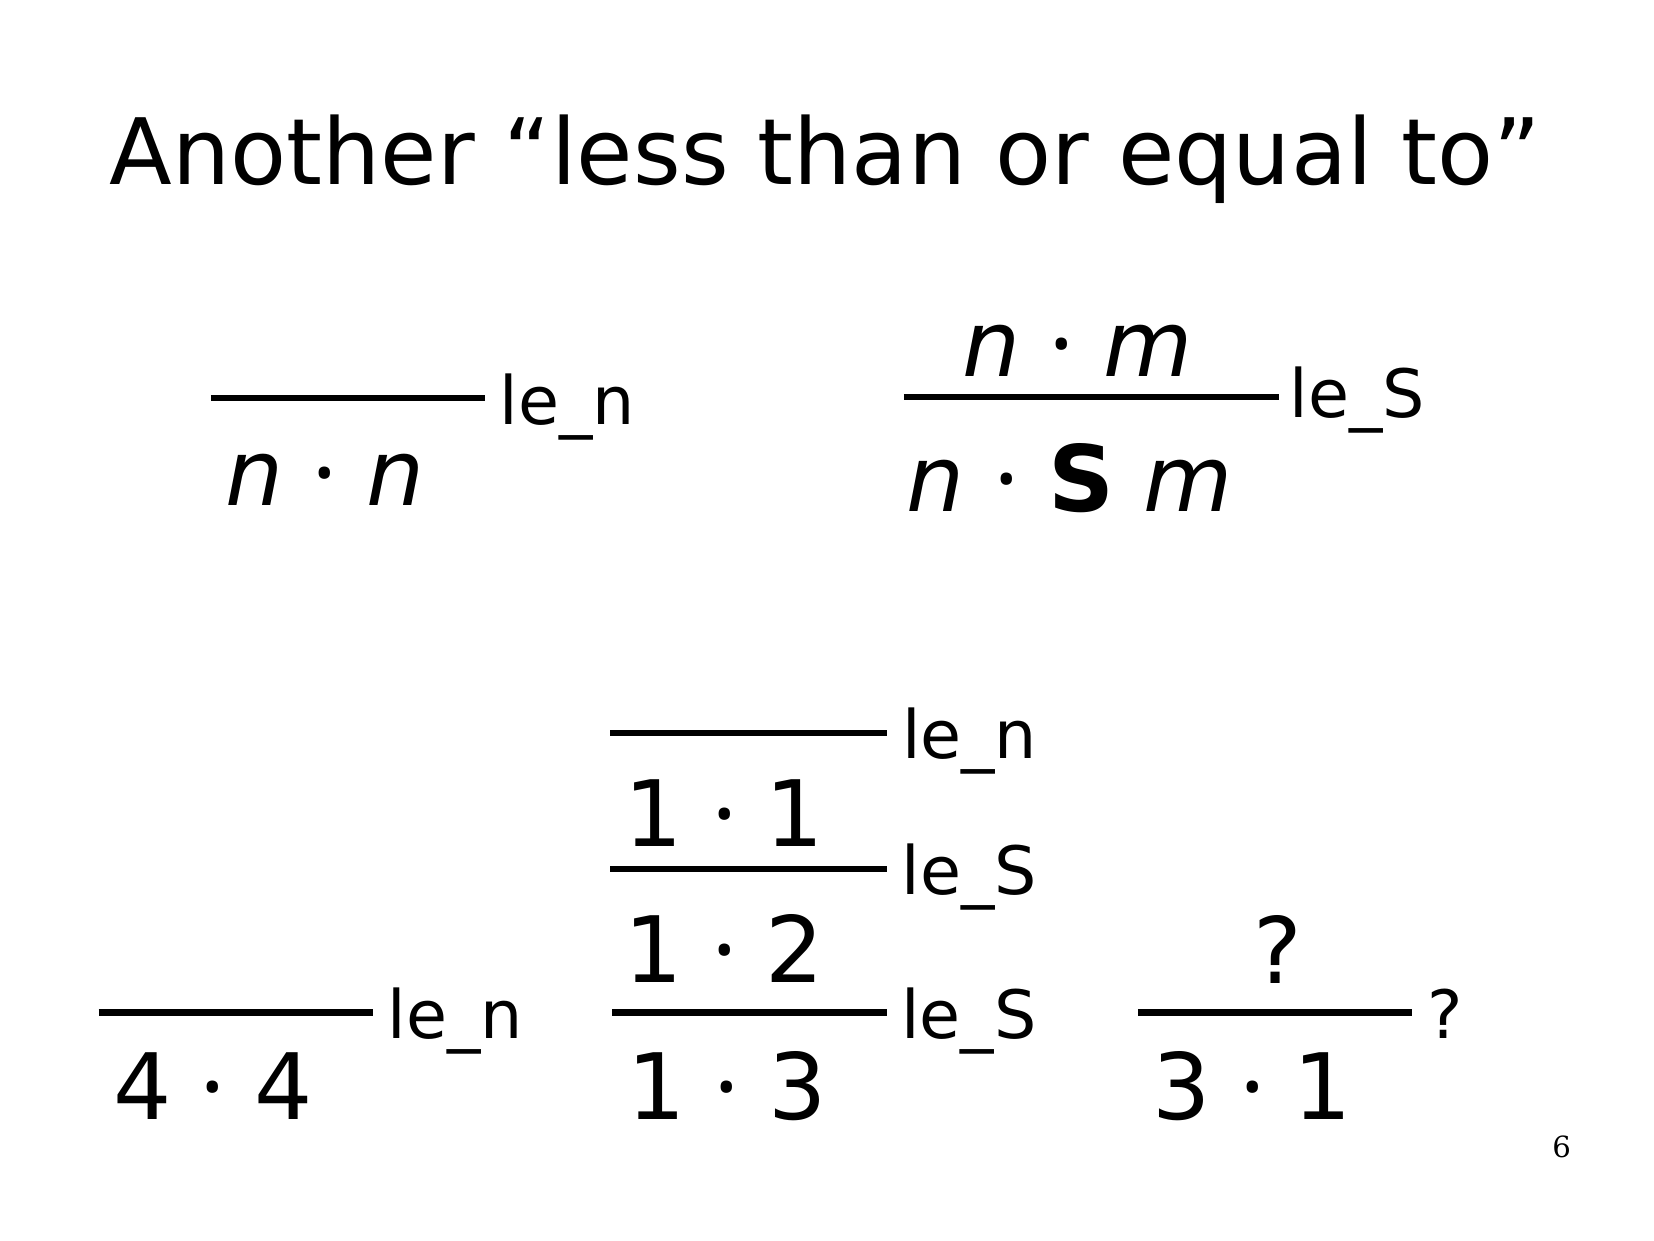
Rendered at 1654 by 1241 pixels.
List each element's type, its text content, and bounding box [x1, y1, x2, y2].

text_box n · S m [892, 406, 1299, 595]
text_box le_S [902, 969, 1052, 1062]
text_box le_n [887, 689, 1054, 783]
text_box le_n [485, 354, 650, 448]
text_box le_S [1275, 347, 1467, 441]
text_box 1 · 1 [610, 741, 902, 932]
text_box 4 · 4 [98, 1014, 387, 1203]
text_box n · m [947, 270, 1283, 459]
text_box ? [1238, 890, 1338, 1013]
title Another “less than or equal to” [82, 49, 1571, 257]
text_box 1 · 3 [612, 1067, 901, 1203]
text_box n · n [210, 400, 499, 589]
text_box ? [1412, 969, 1478, 1062]
text_box 3 · 1 [1137, 1014, 1427, 1203]
text_box 1 · 2 [610, 932, 902, 1067]
text_box le_S [902, 825, 1054, 919]
text_box le_n [372, 969, 538, 1062]
